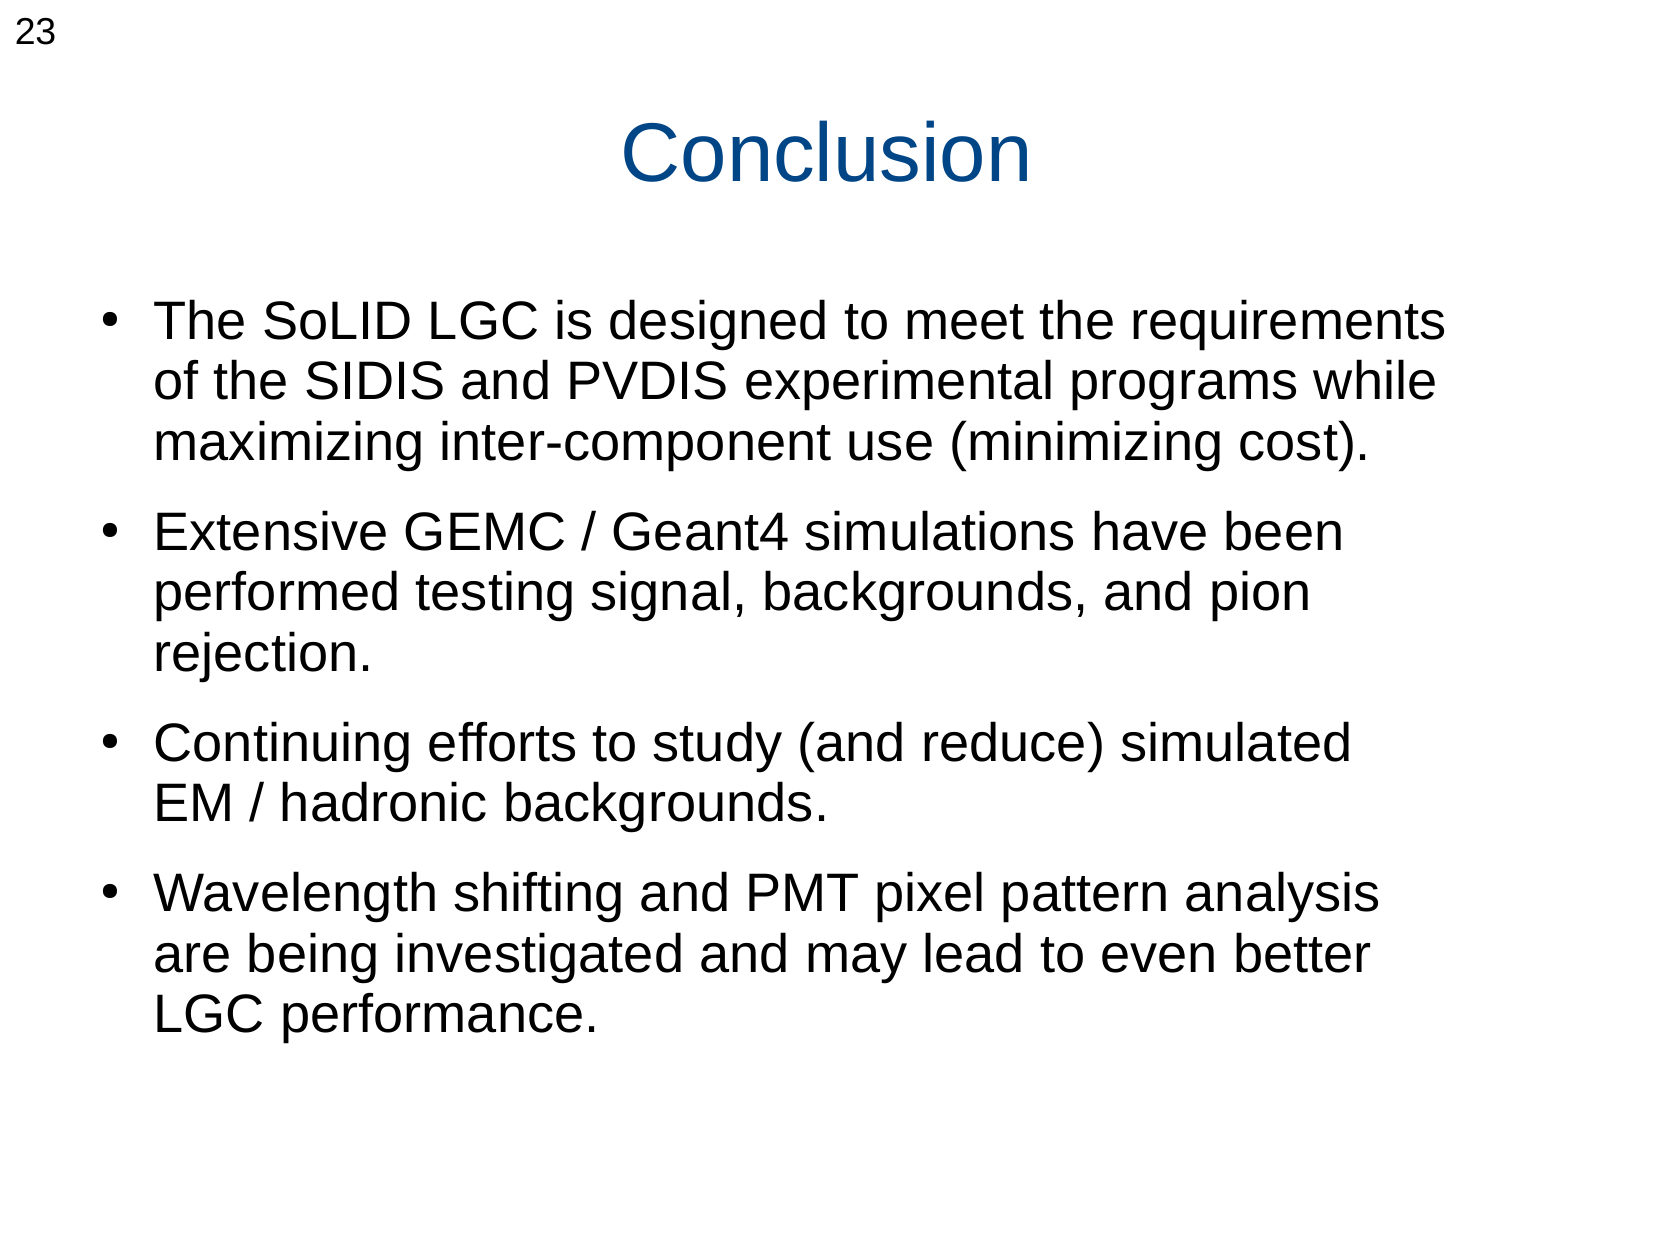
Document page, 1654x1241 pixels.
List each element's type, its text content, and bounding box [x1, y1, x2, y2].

text_box 23 [0, 3, 72, 61]
title Conclusion [82, 49, 1571, 257]
list The SoLID LGC is designed to meet the requirements of the SIDIS and PVDIS experimental programs while maximizing inter-component use (minimizing cost). Extensive GEMC / Geant4 simulations have been performed testing signal, backgrounds, and pion rejection. Continuing efforts to study (and reduce) simulated EM / hadronic backgrounds. Wavelength shifting and PMT pixel pattern analysis are being investigated and may lead to even better LGC performance. [82, 290, 1471, 1216]
